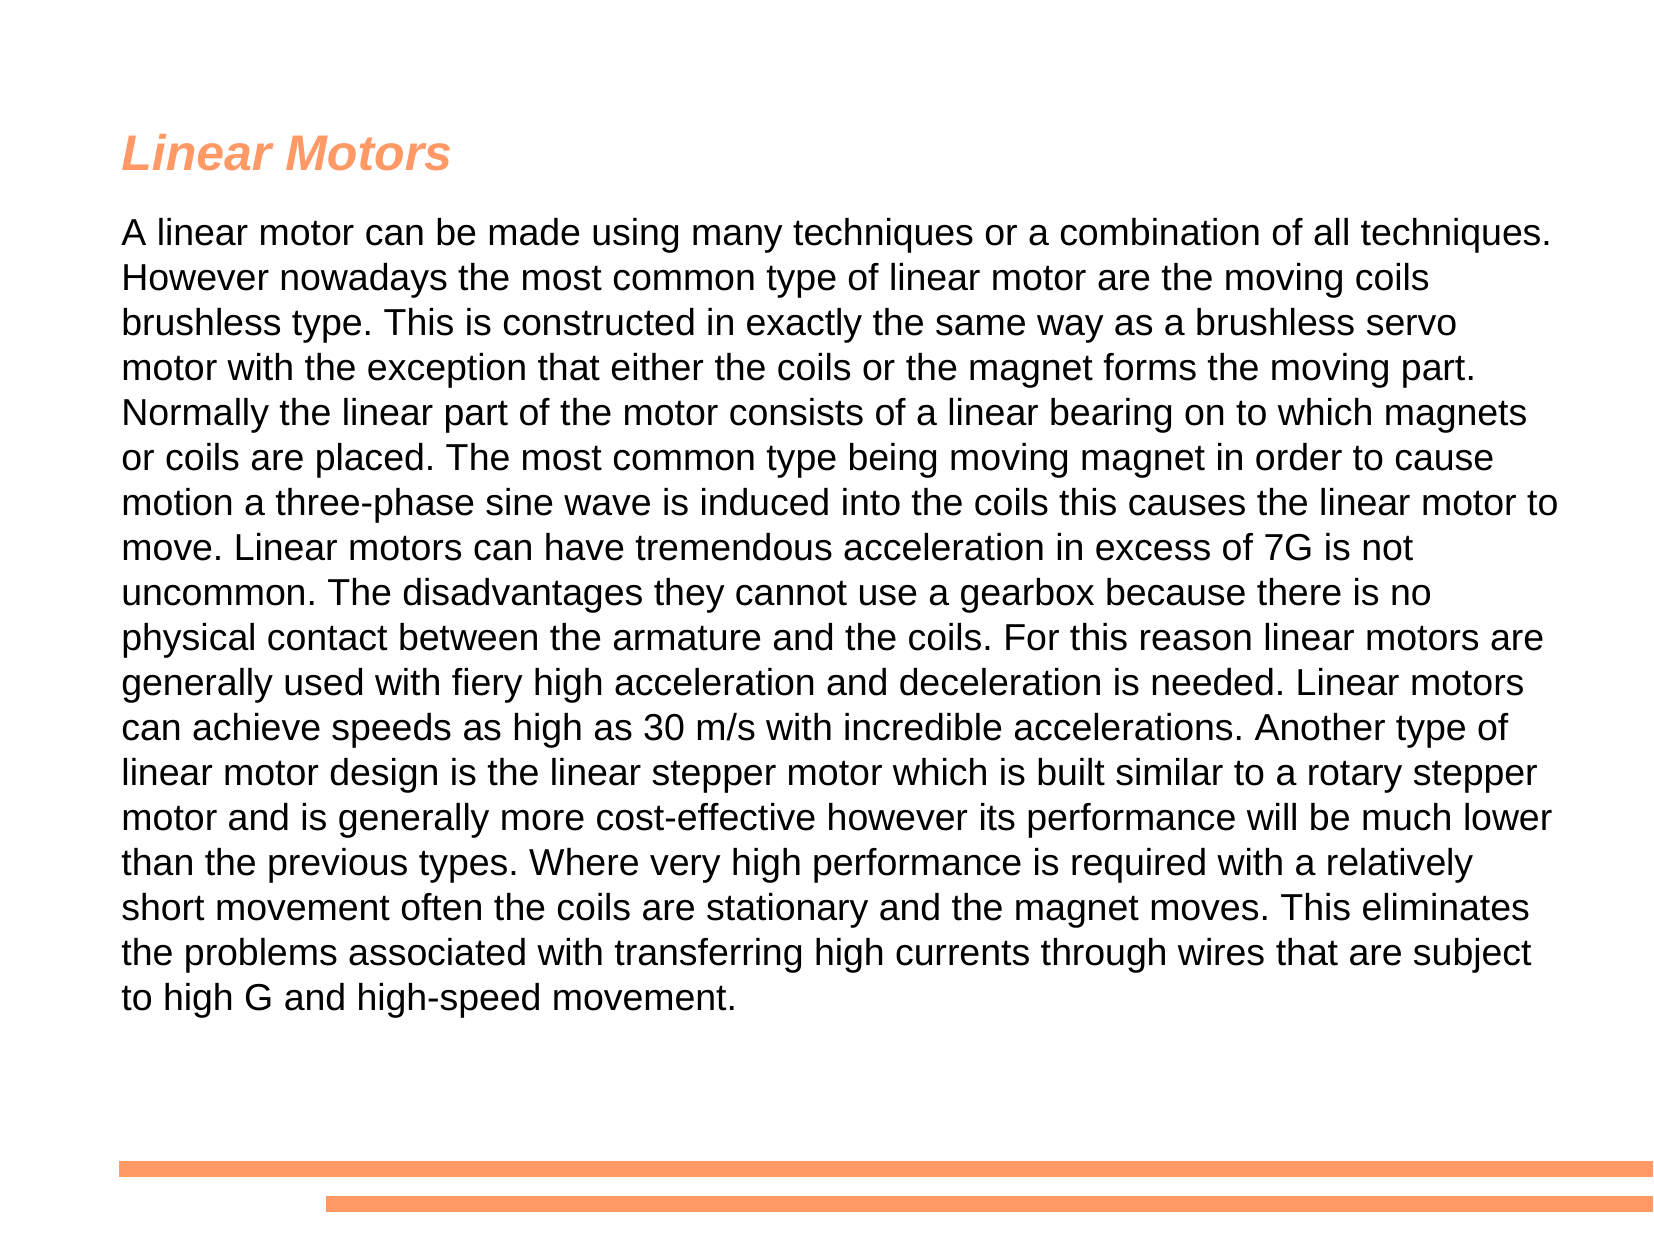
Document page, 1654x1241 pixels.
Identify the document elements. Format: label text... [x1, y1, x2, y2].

title Linear Motors [121, 46, 1534, 181]
list A linear motor can be made using many techniques or a combination of all techniques. However nowadays the most common type of linear motor are the moving coils brushless type. This is constructed in exactly the same way as a brushless servo motor with the exception that either the coils or the magnet forms the moving part. Normally the linear part of the motor consists of a linear bearing on to which magnets or coils are placed. The most common type being moving magnet in order to cause motion a three-phase sine wave is induced into the coils this causes the linear motor to move. Linear motors can have tremendous acceleration in excess of 7G is not uncommon. The disadvantages they cannot use a gearbox because there is no physical contact between the armature and the coils. For this reason linear motors are generally used with fiery high acceleration and deceleration is needed. Linear motors can achieve speeds as high as 30 m/s with incredible accelerations. Another type of linear motor design is the linear stepper motor which is built similar to a rotary stepper motor and is generally more cost-effective however its performance will be much lower than the previous types. Where very high performance is required with a relatively short movement often the coils are stationary and the magnet moves. This eliminates the problems associated with transferring high currents through wires that are subject to high G and high-speed movement. [121, 181, 1561, 1133]
